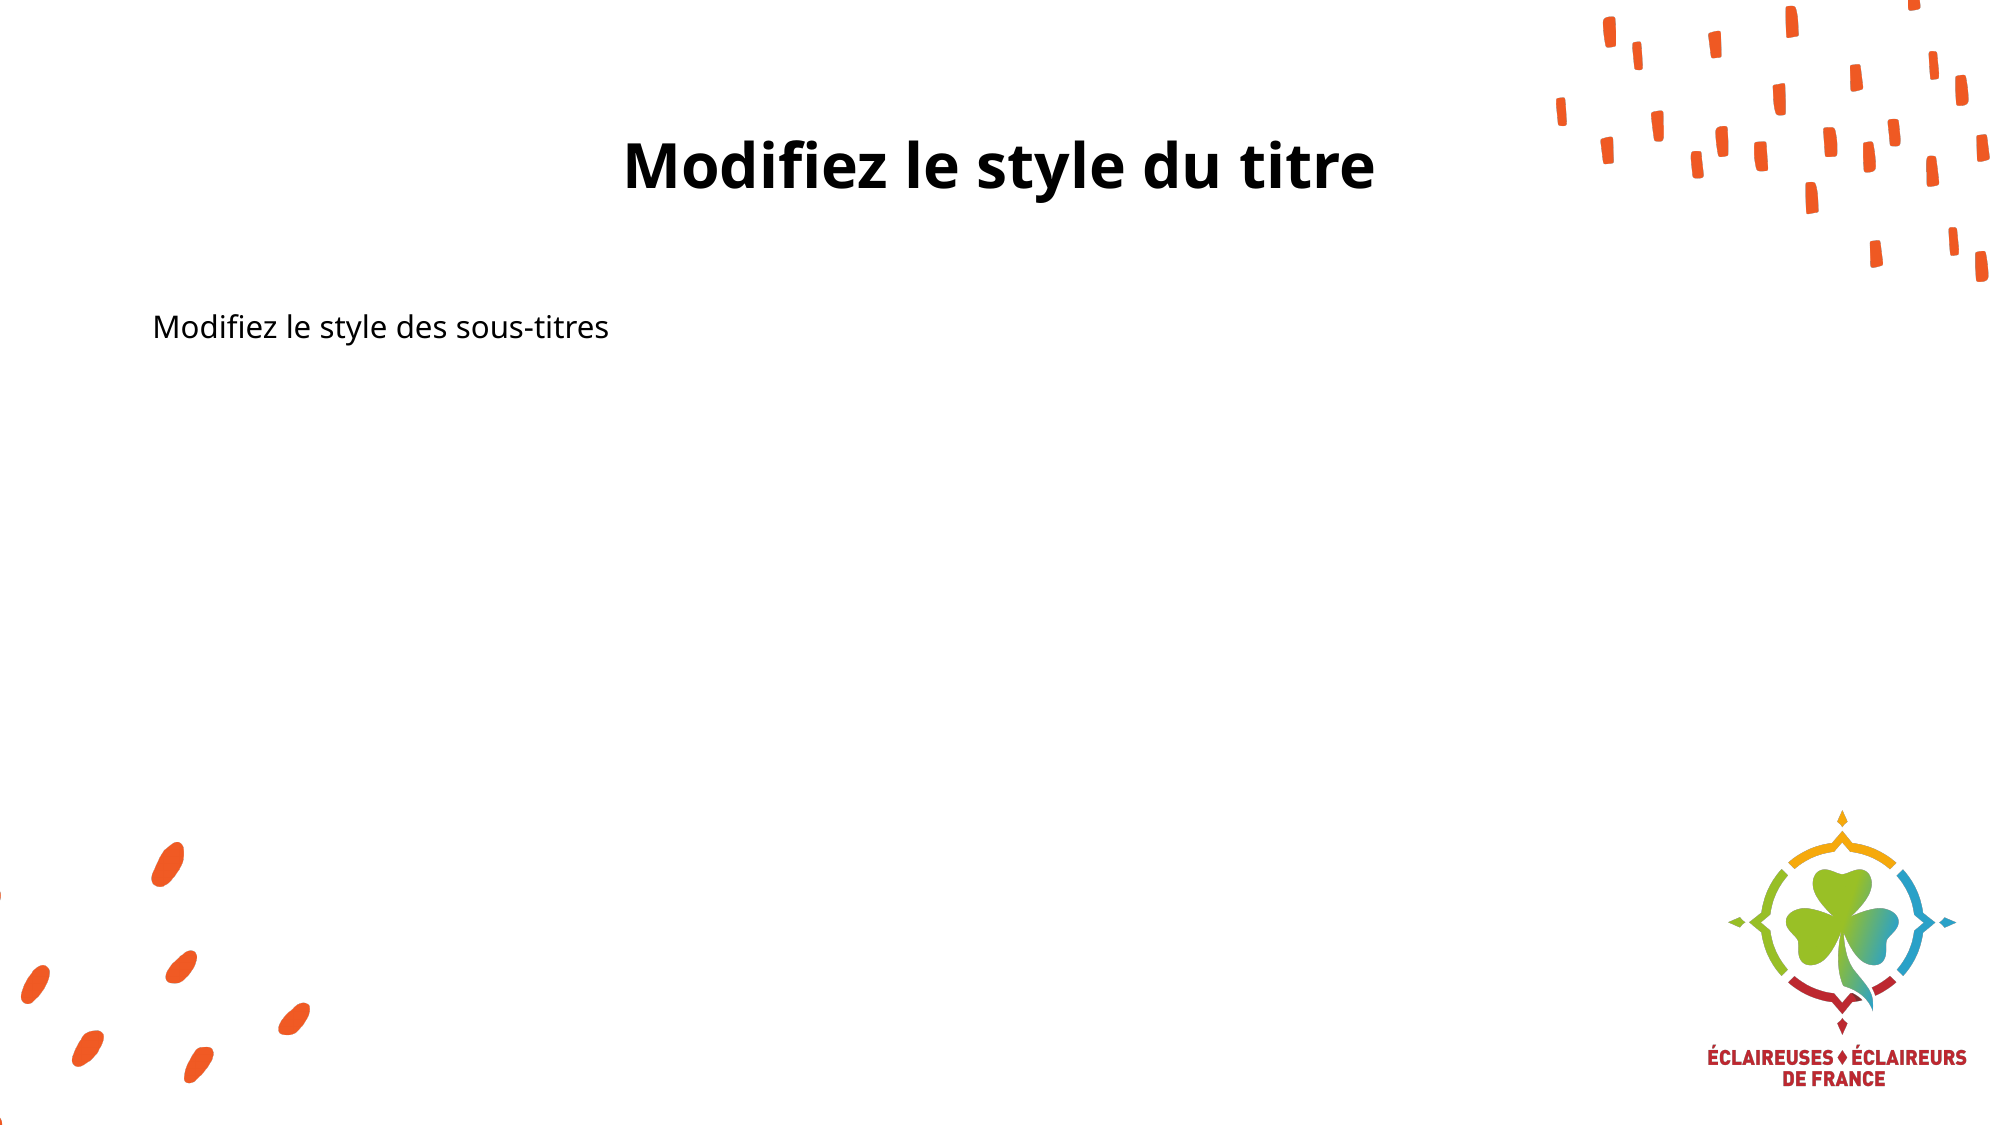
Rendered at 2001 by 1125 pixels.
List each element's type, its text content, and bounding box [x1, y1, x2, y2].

text_box Modifiez le style des sous-titres [137, 299, 1863, 1013]
text_box Modifiez le style du titre [137, 60, 1556, 277]
picture [1556, 0, 2000, 284]
picture [1707, 808, 1968, 1092]
picture [0, 842, 310, 1125]
